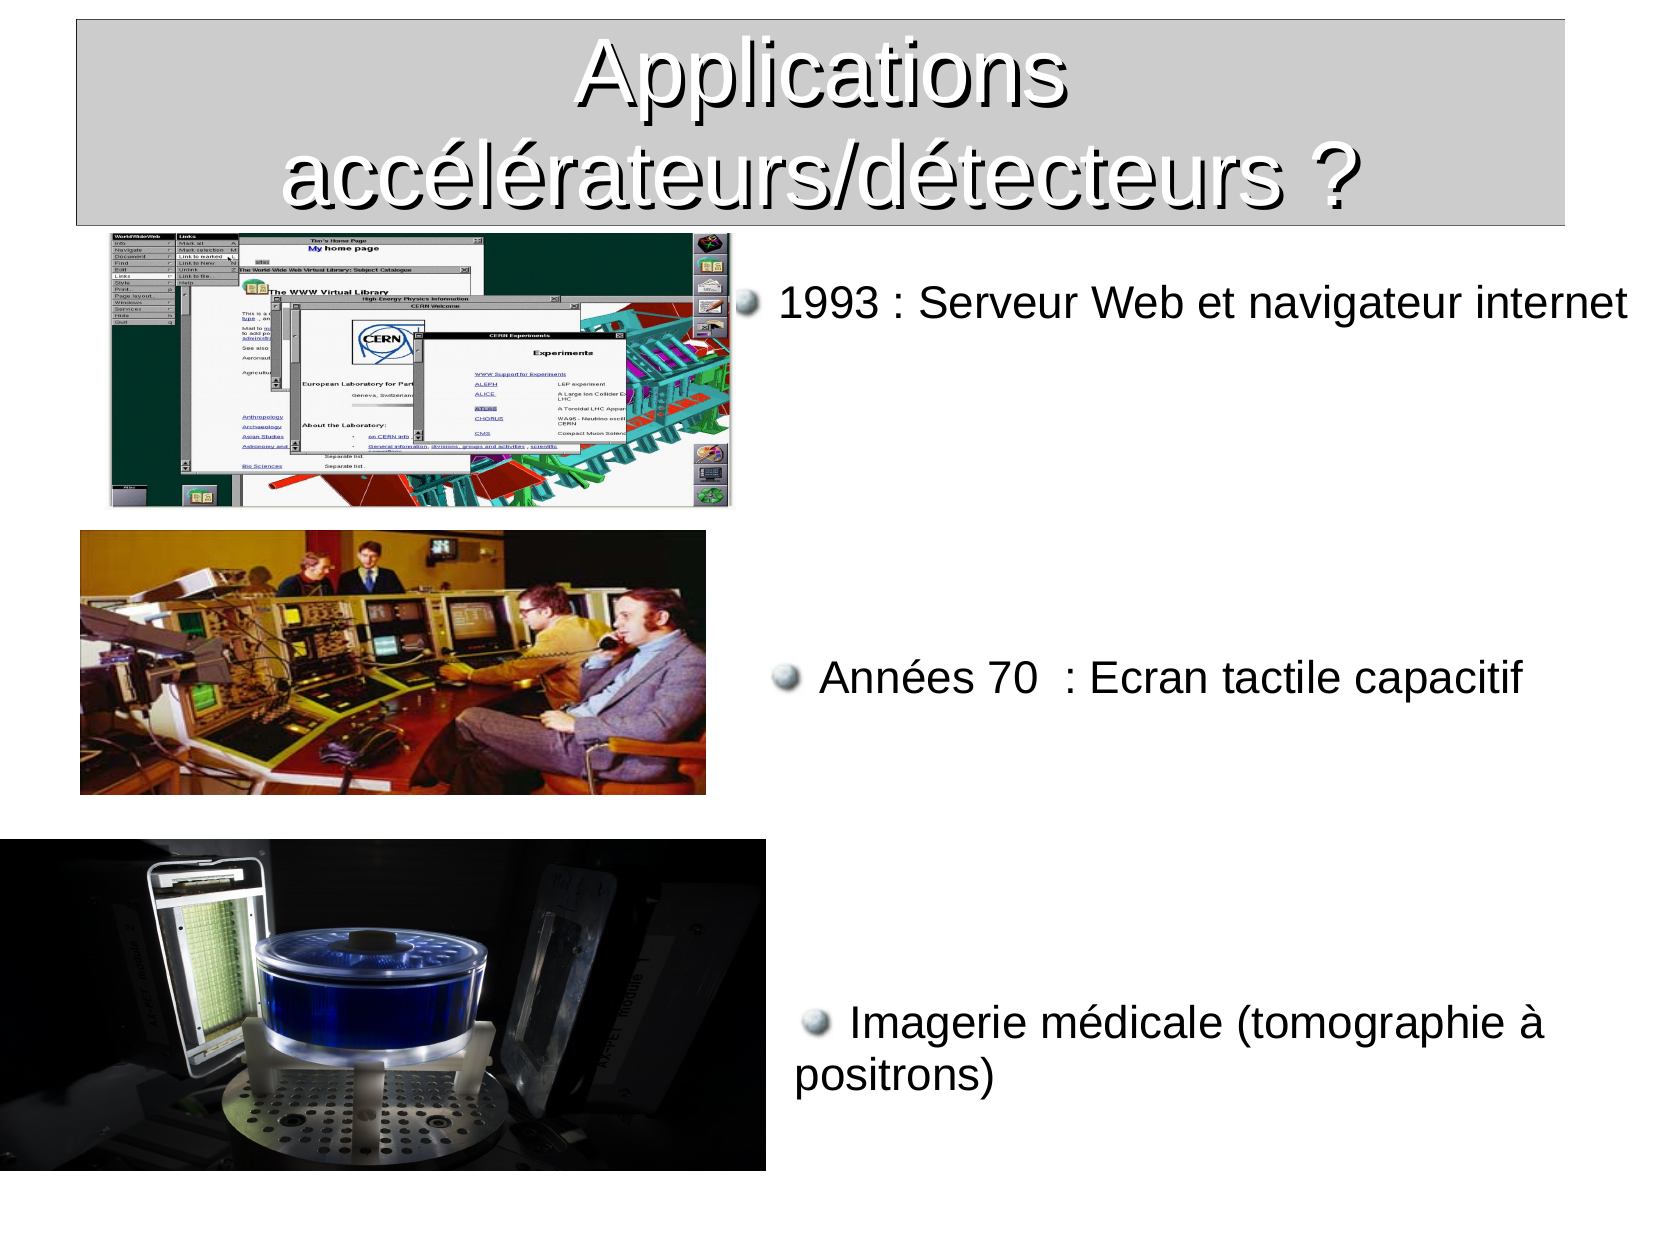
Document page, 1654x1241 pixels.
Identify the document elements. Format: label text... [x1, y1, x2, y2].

picture [0, 839, 766, 1172]
text_box Imagerie médicale (tomographie à positrons) [780, 990, 1654, 1126]
text_box 1993 : Serveur Web et navigateur internet [736, 270, 1654, 337]
text_box Années 70 : Ecran tactile capacitif [750, 645, 1654, 781]
picture [105, 233, 736, 511]
picture [80, 530, 706, 796]
title Applications accélérateurs/détecteurs ? [76, 19, 1565, 226]
